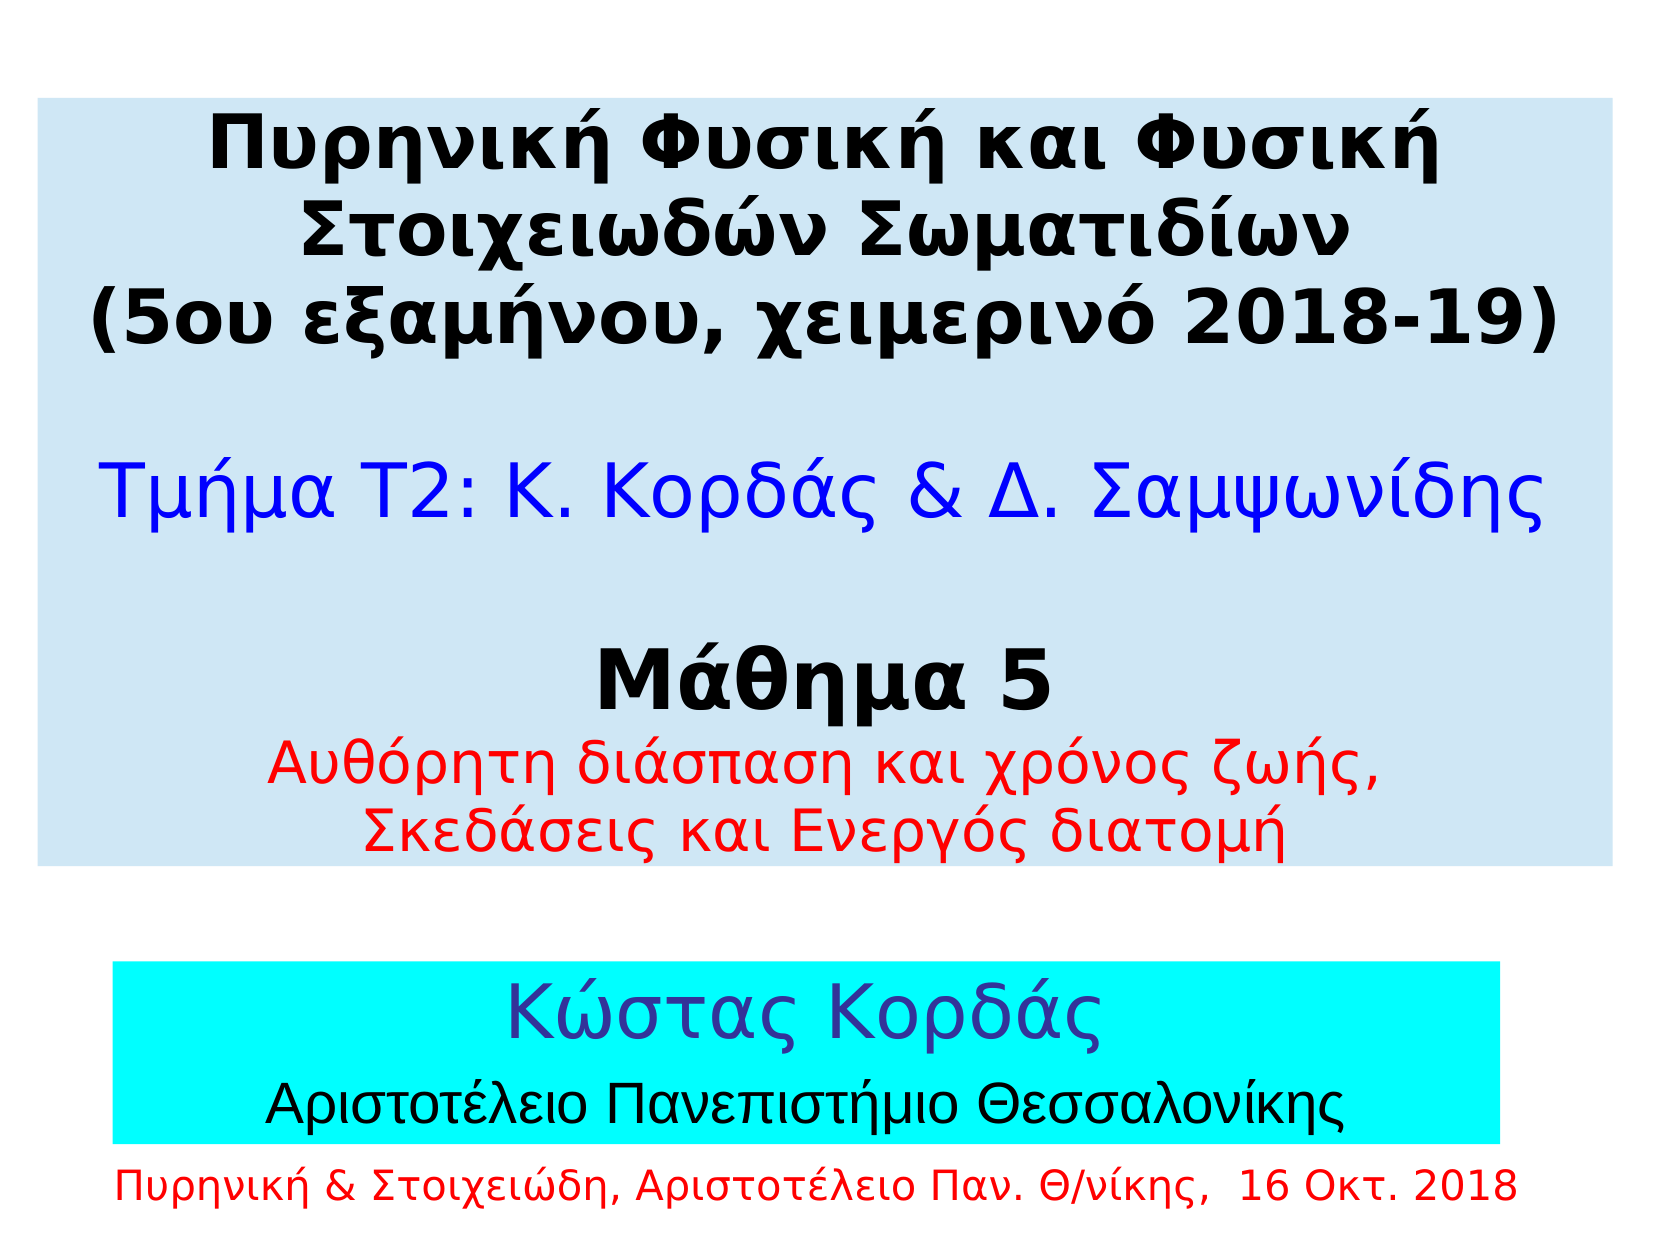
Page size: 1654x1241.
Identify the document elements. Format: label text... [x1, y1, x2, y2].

text_box Κώστας Κορδάς Αριστοτέλειο Πανεπιστήμιο Θεσσαλονίκης [112, 961, 1501, 1145]
text_box Πυρηνική & Στοιχειώδη, Αριστοτέλειο Παν. Θ/νίκης, 16 Οκτ. 2018 [98, 1154, 1535, 1219]
title Πυρηνική Φυσική και Φυσική Στοιχειωδών Σωματιδίων (5ου εξαμήνου, χειμερινό 2018-19) Τμήμα T2: Κ. Κορδάς & Δ. Σαμψωνίδης Μάθημα 5 Αυθόρητη διάσπαση και χρόνος ζωής, Σκεδάσεις και Ενεργός διατομή [37, 97, 1613, 867]
